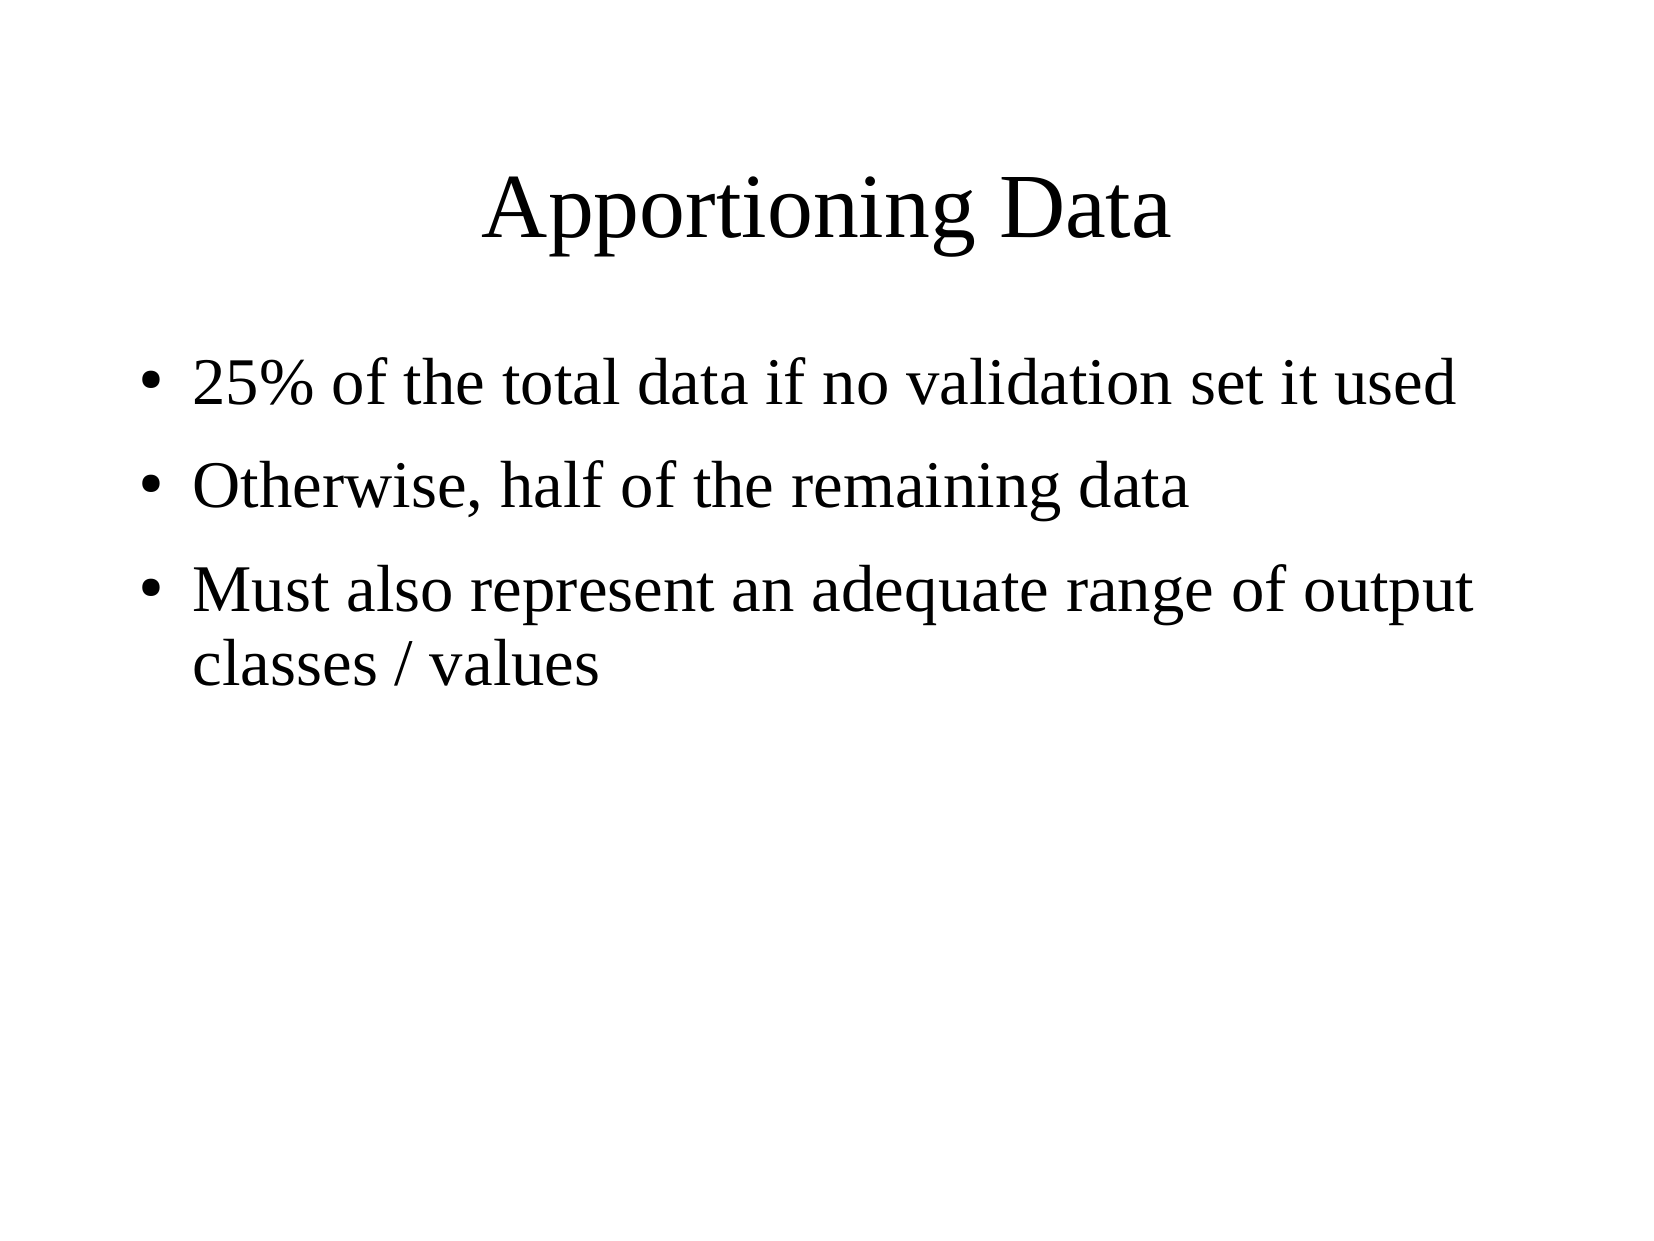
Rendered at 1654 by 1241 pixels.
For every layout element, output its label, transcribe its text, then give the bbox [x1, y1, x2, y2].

list 25% of the total data if no validation set it used Otherwise, half of the remaining data Must also represent an adequate range of output classes / values [121, 344, 1534, 1127]
title Apportioning Data [121, 102, 1534, 311]
